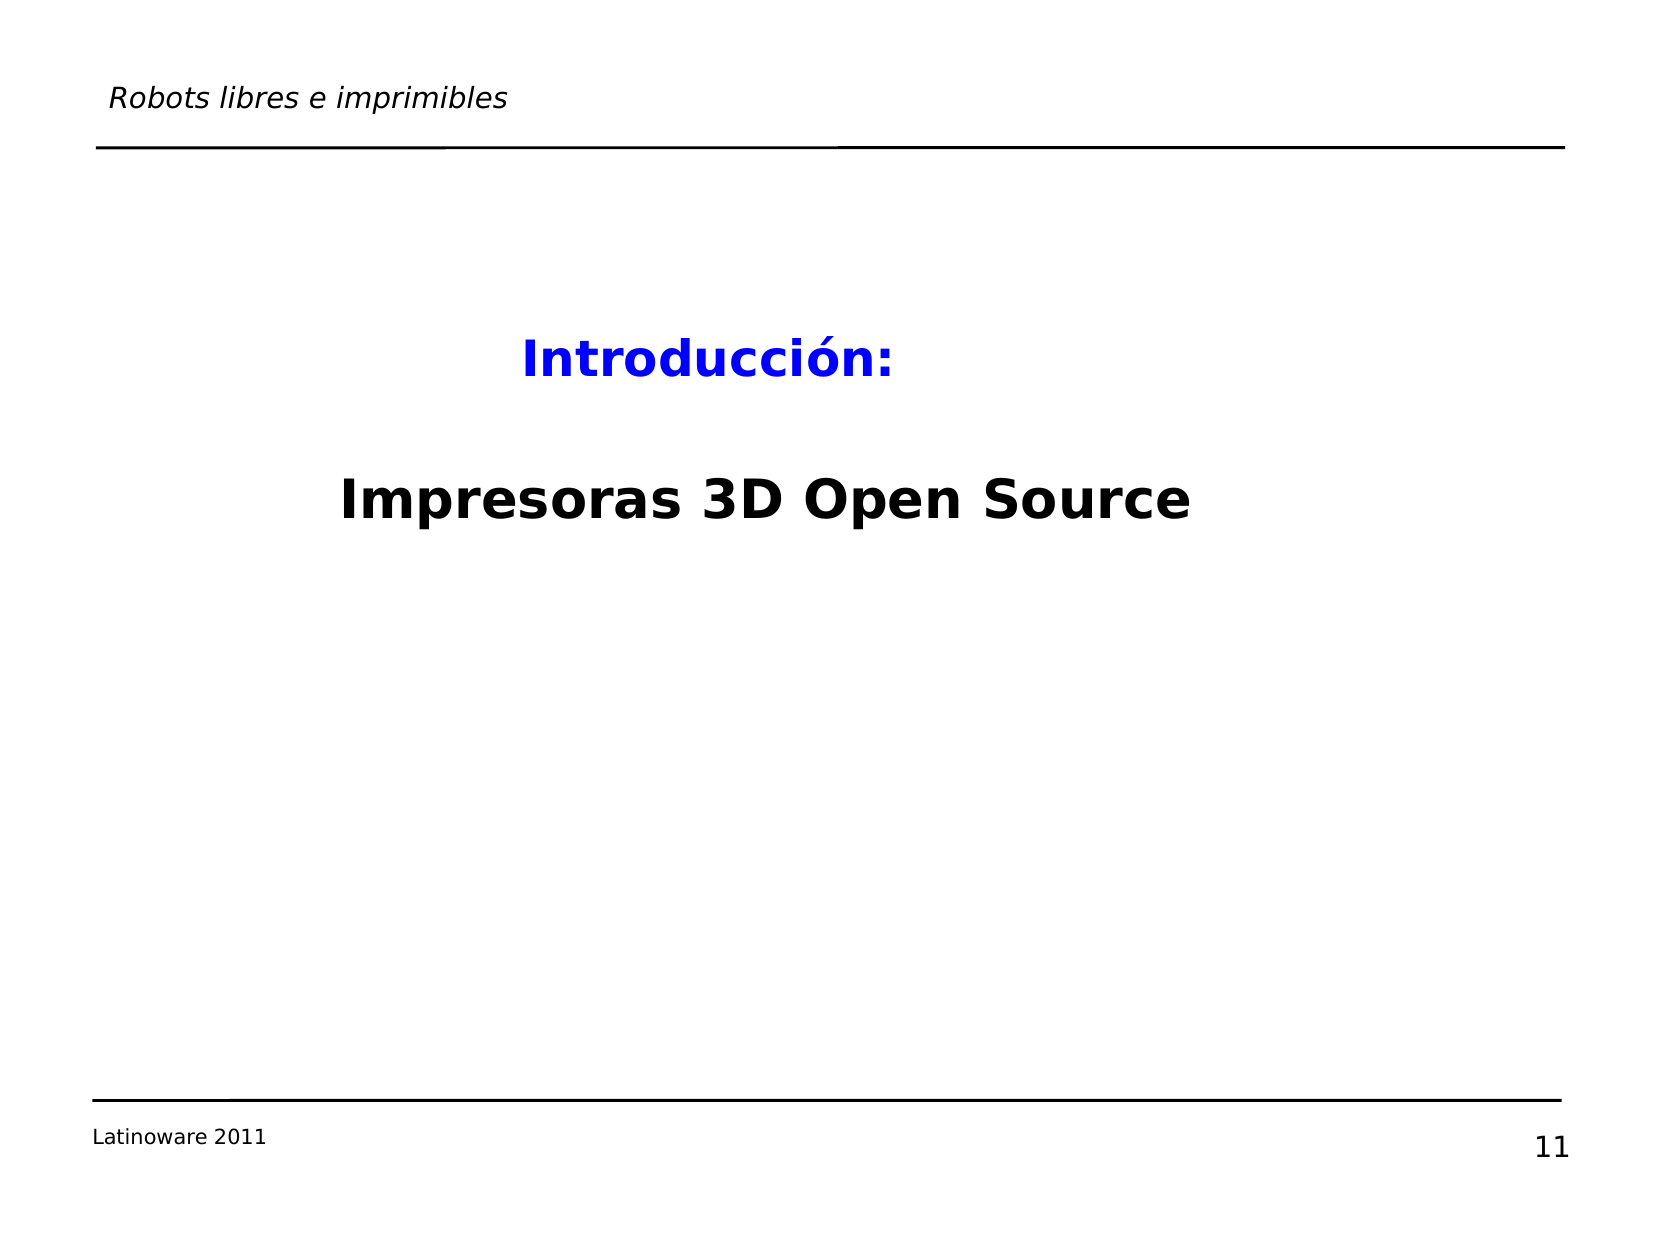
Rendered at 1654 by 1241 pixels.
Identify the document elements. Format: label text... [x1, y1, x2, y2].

text_box Robots libres e imprimibles [93, 74, 524, 124]
text_box Latinoware 2011 [77, 1117, 1067, 1161]
text_box Introducción: [506, 322, 911, 396]
text_box Impresoras 3D Open Source [324, 460, 1209, 539]
